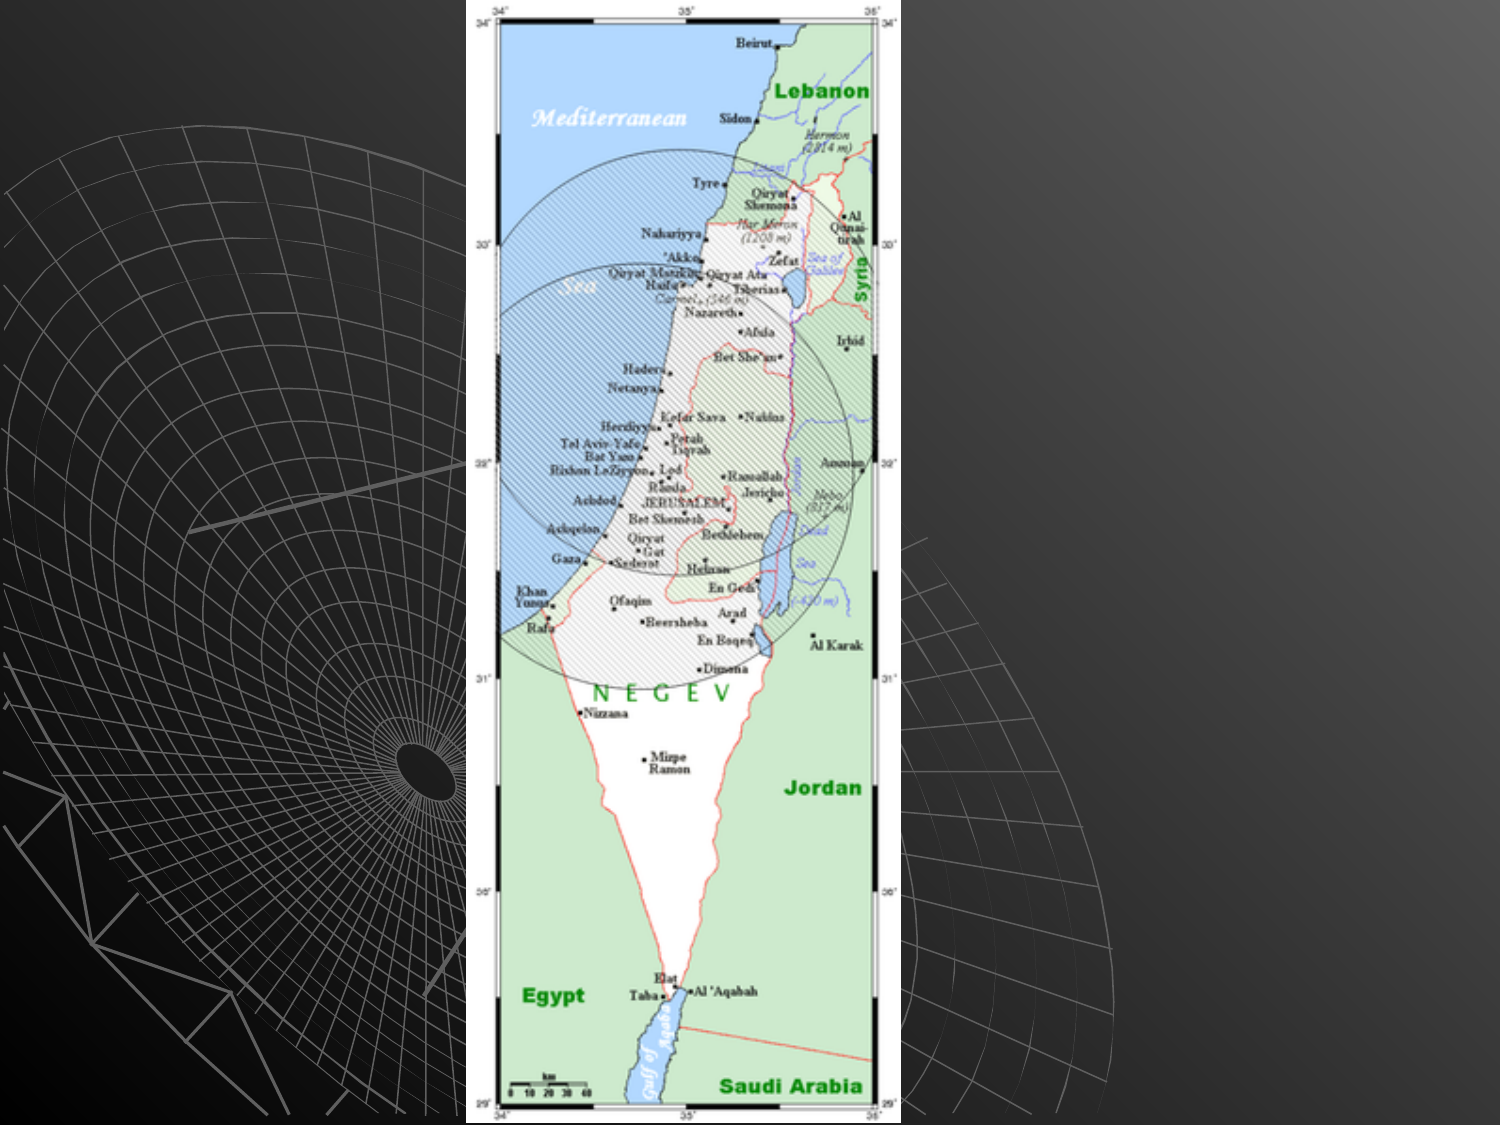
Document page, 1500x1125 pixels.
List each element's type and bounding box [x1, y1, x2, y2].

picture [466, 0, 901, 1123]
